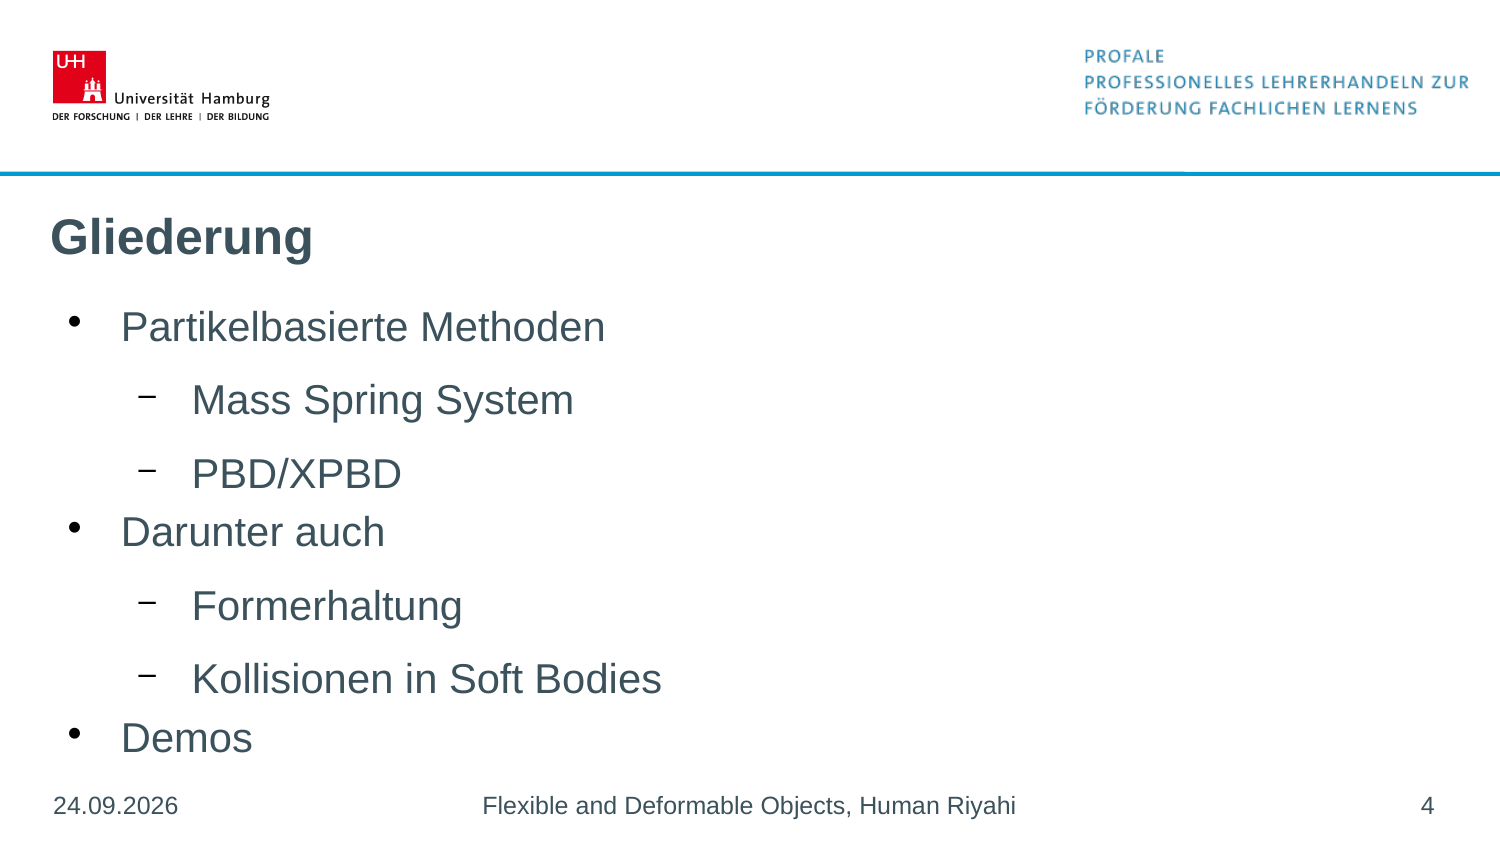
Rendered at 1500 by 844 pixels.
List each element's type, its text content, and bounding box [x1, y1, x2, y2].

picture [1085, 48, 1469, 115]
text_box Flexible and Deformable Objects, Human Riyahi [454, 782, 1046, 827]
text_box 08.07.2026 [53, 782, 404, 827]
text_box <number> [1084, 781, 1435, 827]
list Partikelbasierte Methoden Mass Spring System PBD/XPBD Darunter auch Formerhaltung Kollisionen in Soft Bodies Demos [35, 291, 1436, 765]
title Gliederung [35, 197, 1436, 280]
picture [0, 0, 322, 147]
